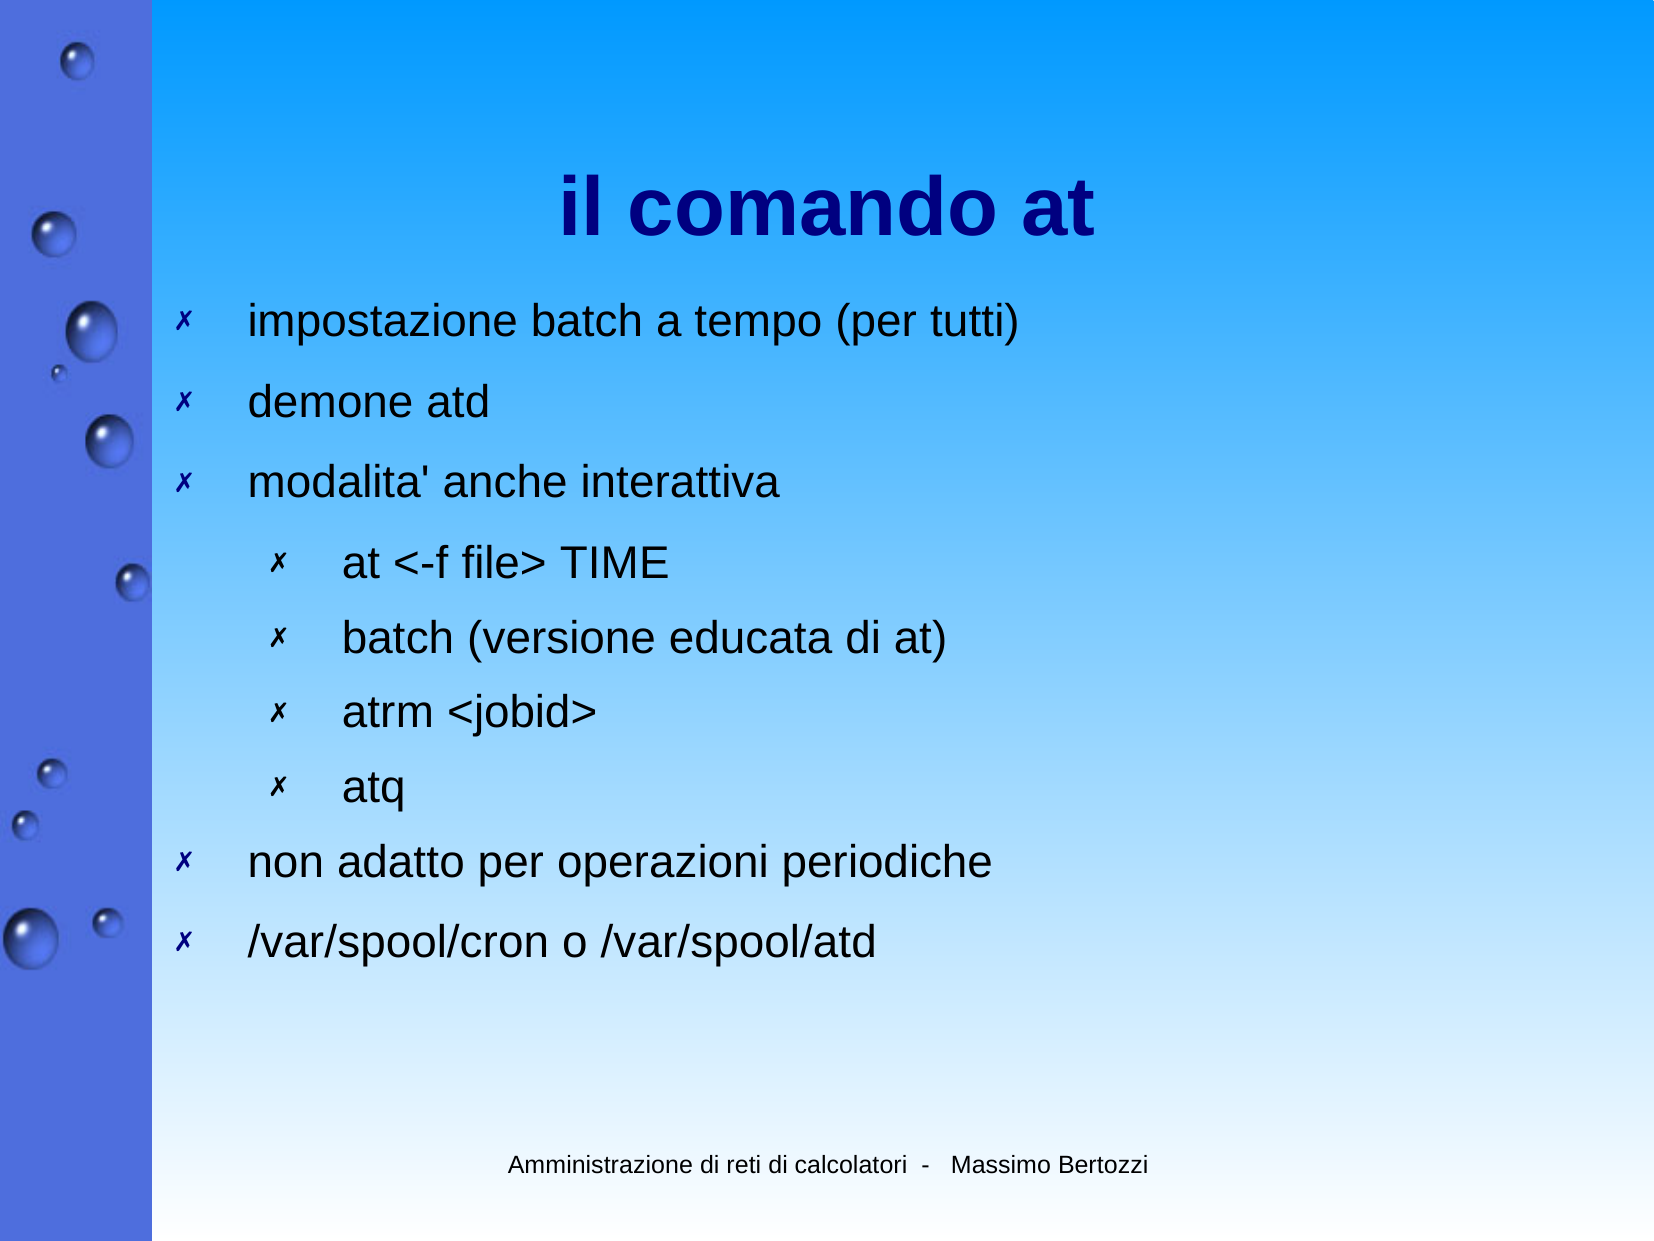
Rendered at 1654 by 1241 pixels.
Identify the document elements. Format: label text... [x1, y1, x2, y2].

title il comando at [121, 102, 1534, 311]
picture [0, 0, 152, 1241]
list impostazione batch a tempo (per tutti) demone atd modalita' anche interattiva at <-f file> TIME batch (versione educata di at) atrm <jobid> atq non adatto per operazioni periodiche /var/spool/cron o /var/spool/atd [152, 295, 1565, 1077]
